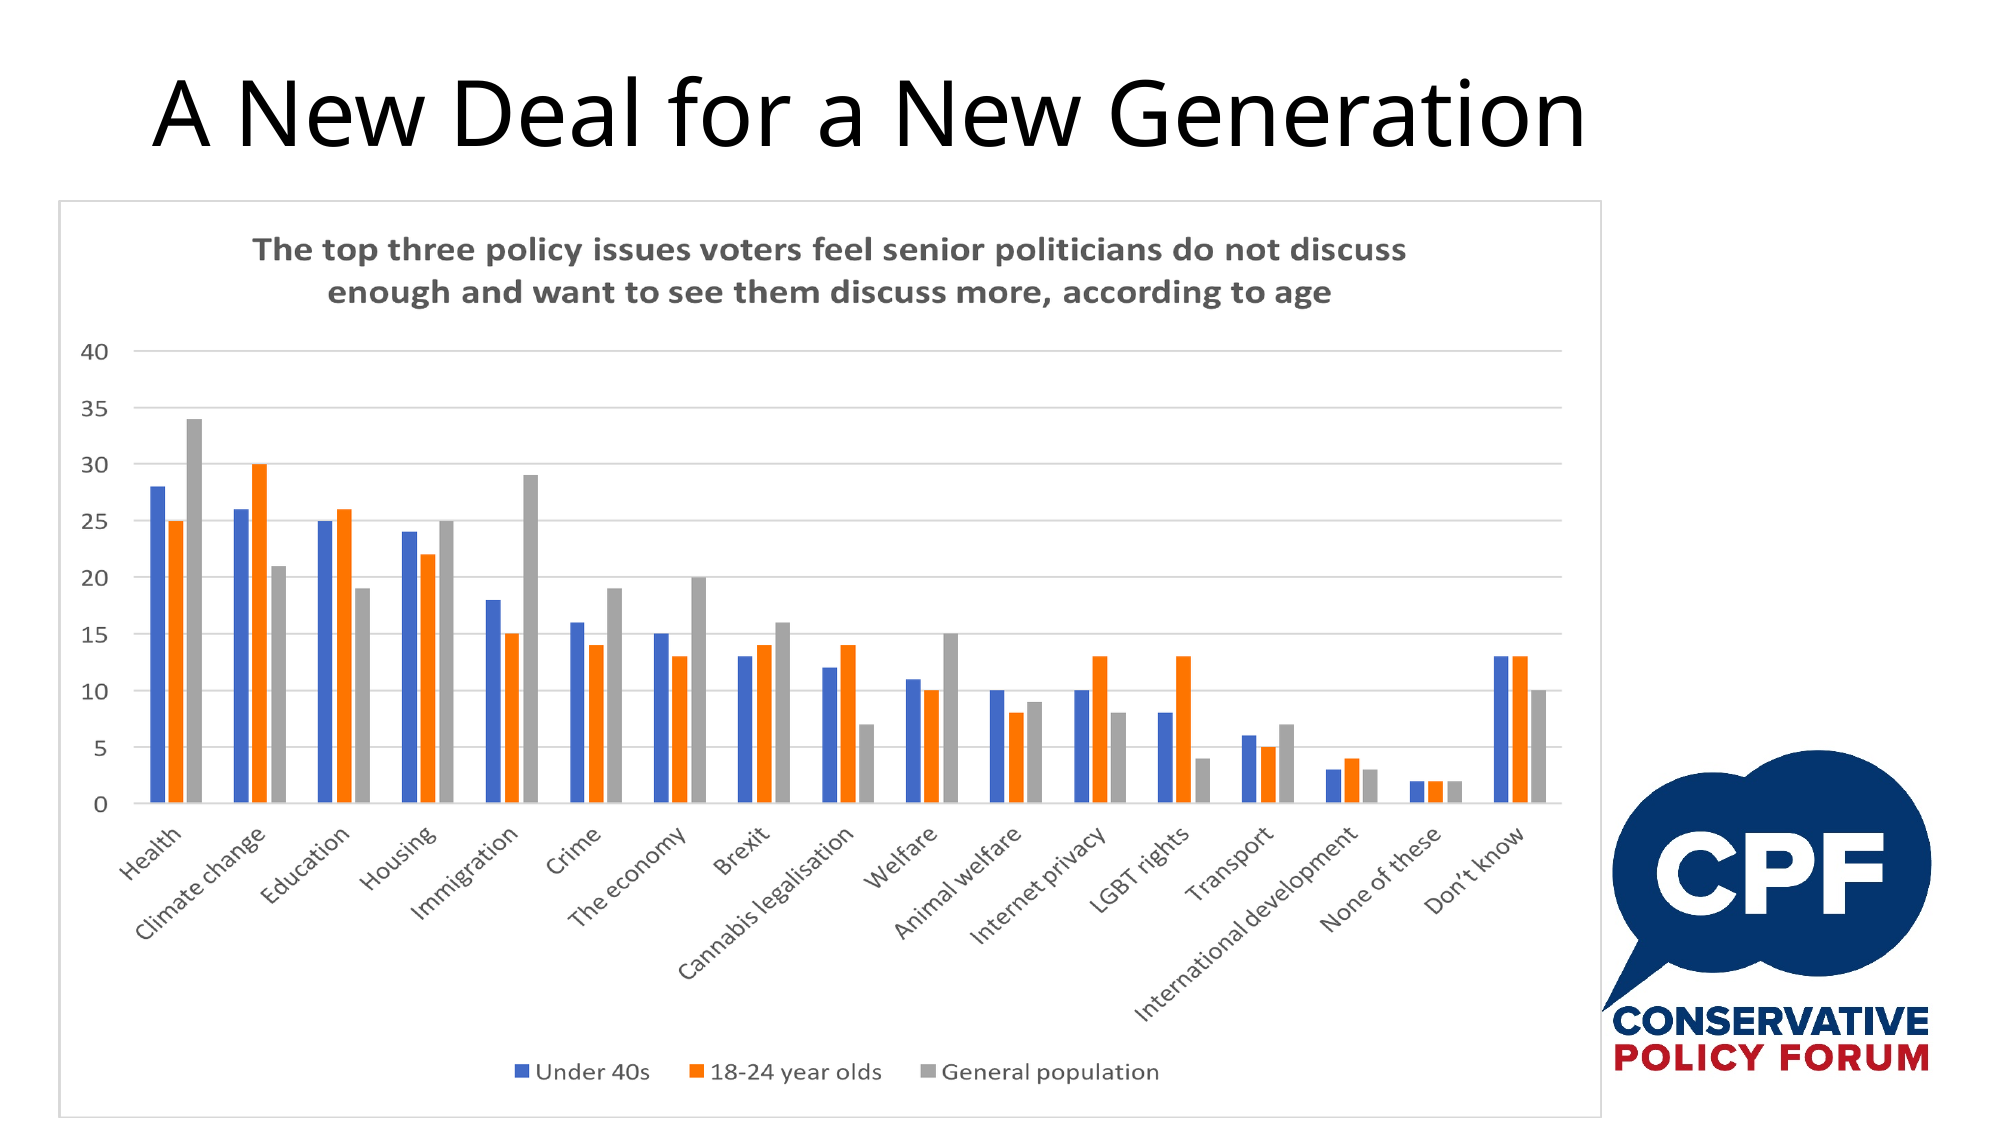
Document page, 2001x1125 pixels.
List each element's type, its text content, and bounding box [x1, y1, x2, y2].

picture [58, 200, 1967, 1118]
title A New Deal for a New Generation [137, 59, 1863, 278]
